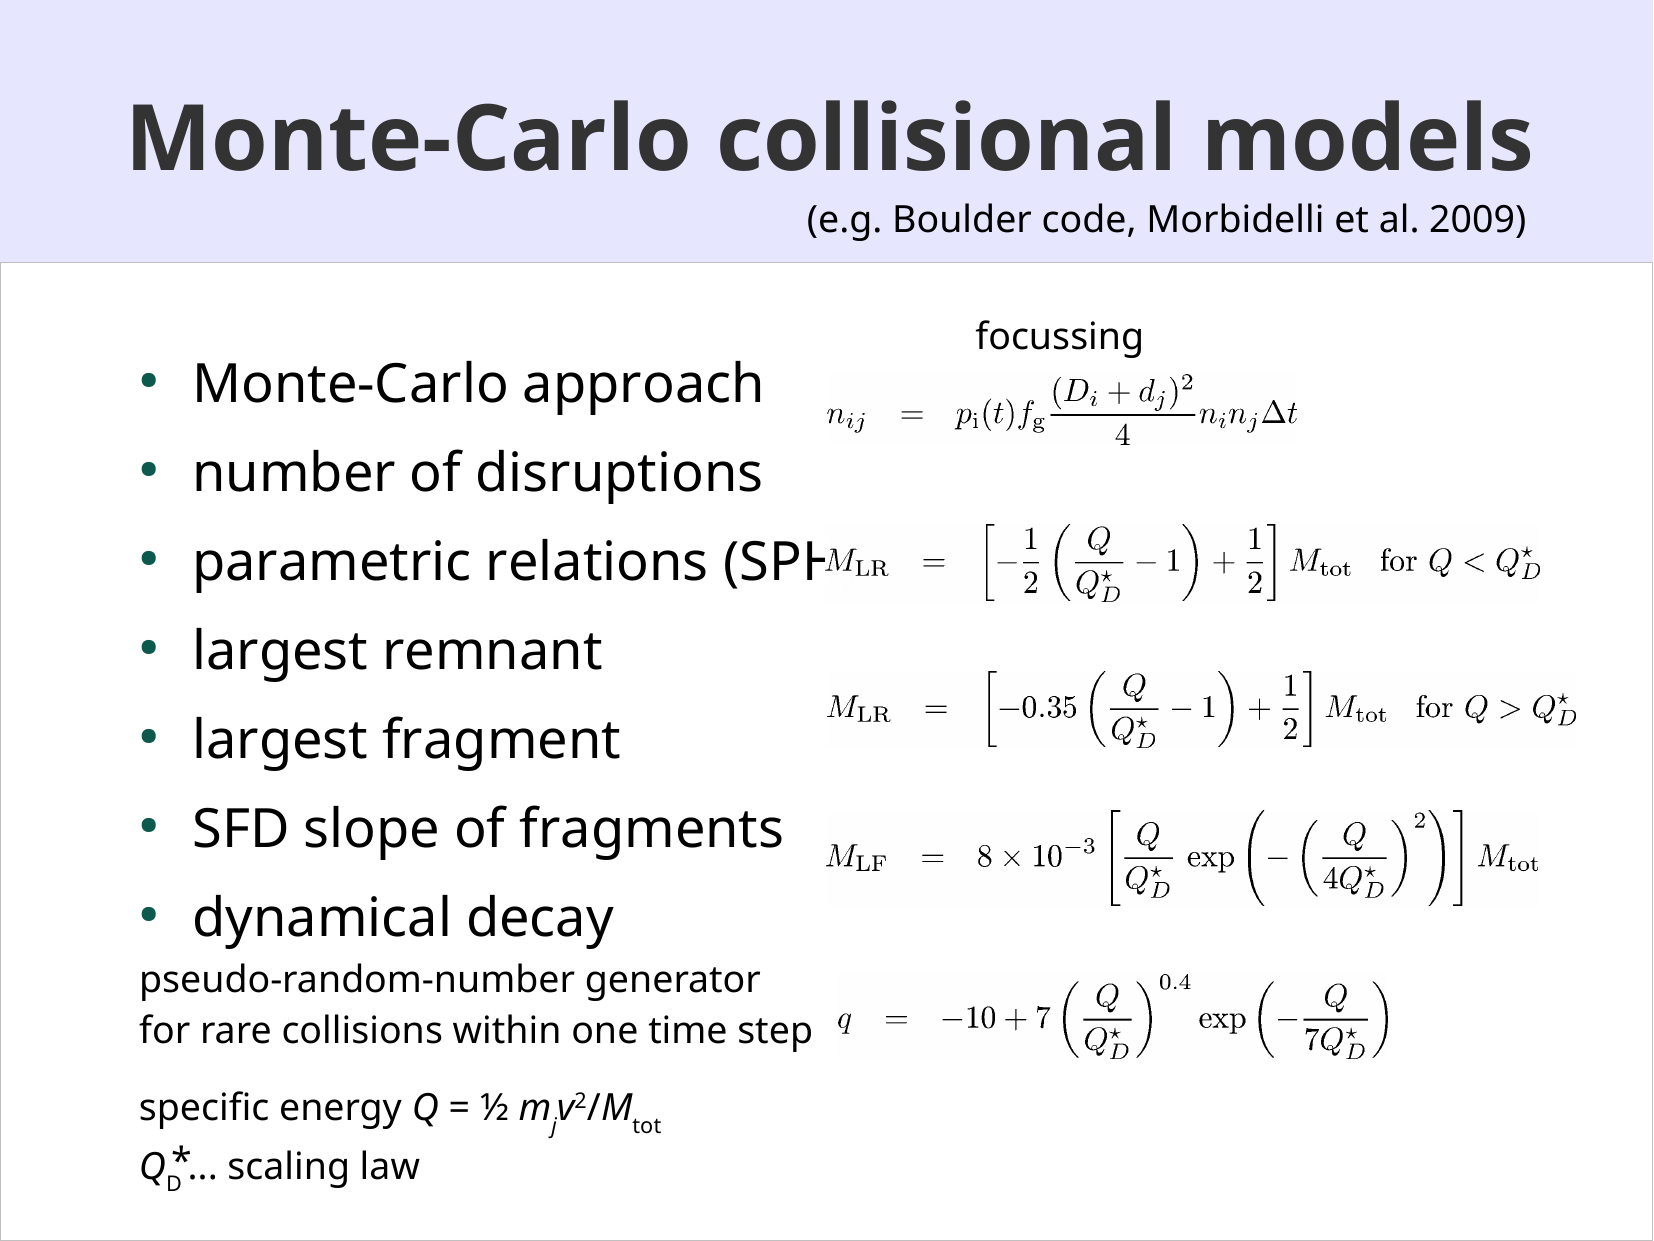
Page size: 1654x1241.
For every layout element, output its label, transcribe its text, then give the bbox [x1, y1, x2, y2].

picture [825, 524, 1540, 602]
text_box specific energy Q = ½ mjv2/Mtot QD ... scaling law [124, 1073, 643, 1194]
picture [838, 974, 1388, 1060]
list Monte-Carlo approach number of disruptions parametric relations (SPH) largest remnant largest fragment SFD slope of fragments dynamical decay [121, 344, 1534, 1065]
text_box pseudo-random-number generator for rare collisions within one time step [124, 944, 748, 1048]
title Monte-Carlo collisional models [124, 31, 1536, 239]
picture [827, 374, 1297, 445]
text_box * [156, 1127, 200, 1187]
text_box (e.g. Boulder code, Morbidelli et al. 2009) [792, 185, 1470, 245]
picture [1534, 810, 1538, 906]
picture [827, 671, 1576, 748]
text_box focussing [960, 301, 1134, 361]
